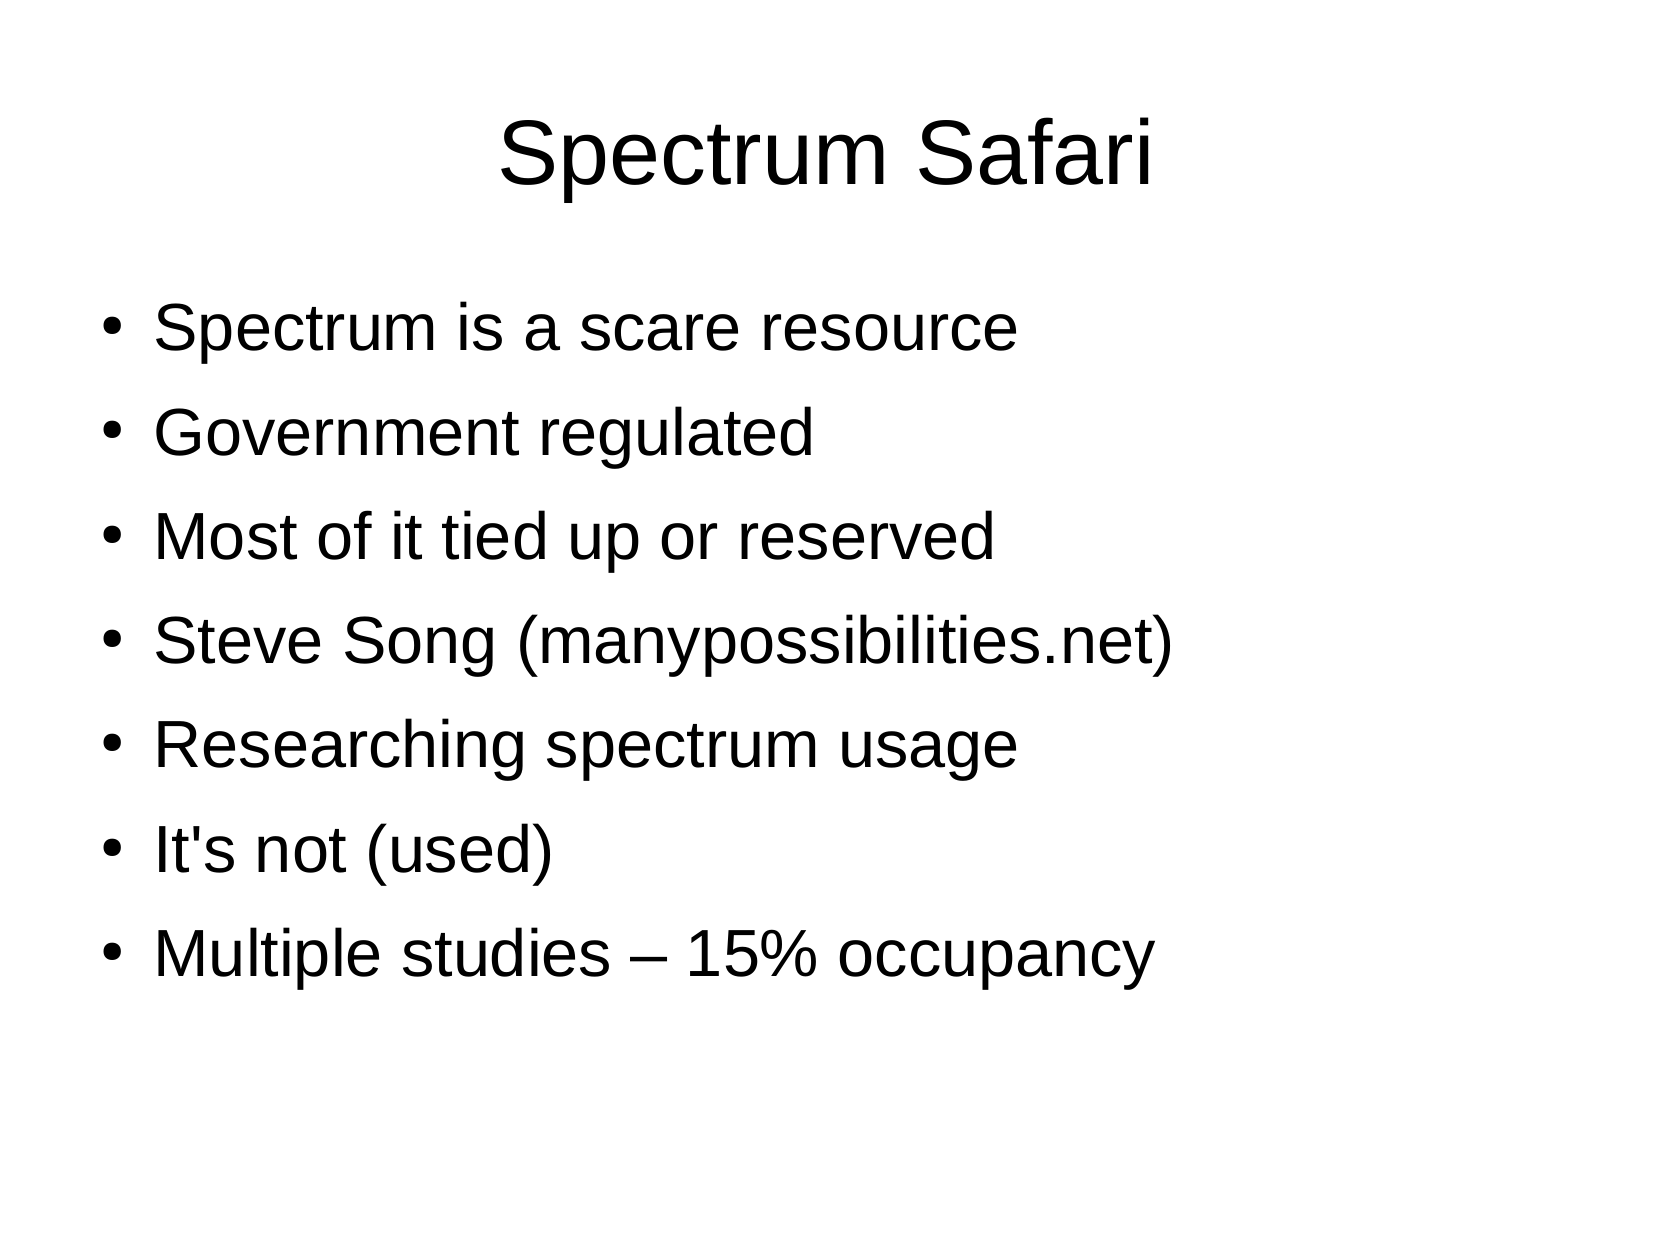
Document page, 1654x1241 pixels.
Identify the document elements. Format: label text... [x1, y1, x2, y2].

list Spectrum is a scare resource Government regulated Most of it tied up or reserved Steve Song (manypossibilities.net) Researching spectrum usage It's not (used) Multiple studies – 15% occupancy [82, 290, 1571, 1010]
title Spectrum Safari [82, 49, 1571, 257]
